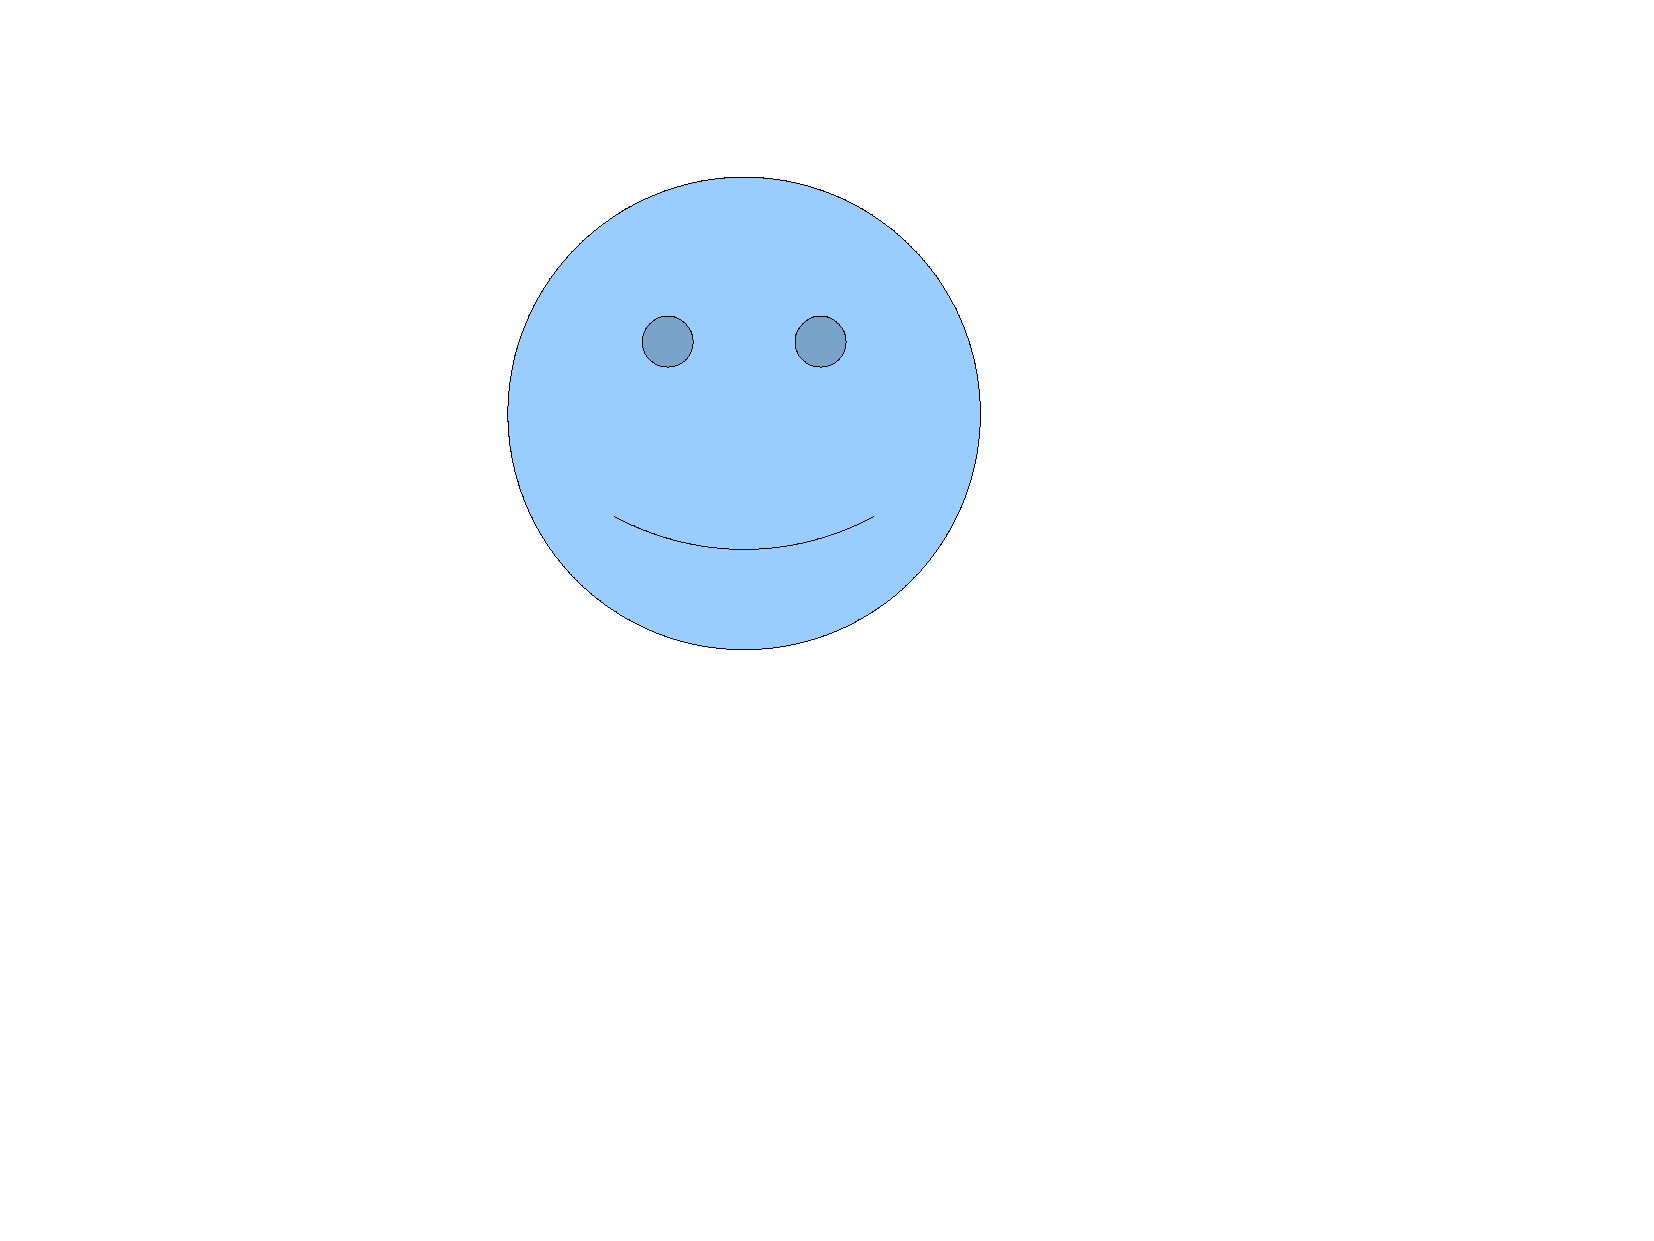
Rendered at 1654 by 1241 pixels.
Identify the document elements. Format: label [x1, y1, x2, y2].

text_box [507, 177, 981, 650]
